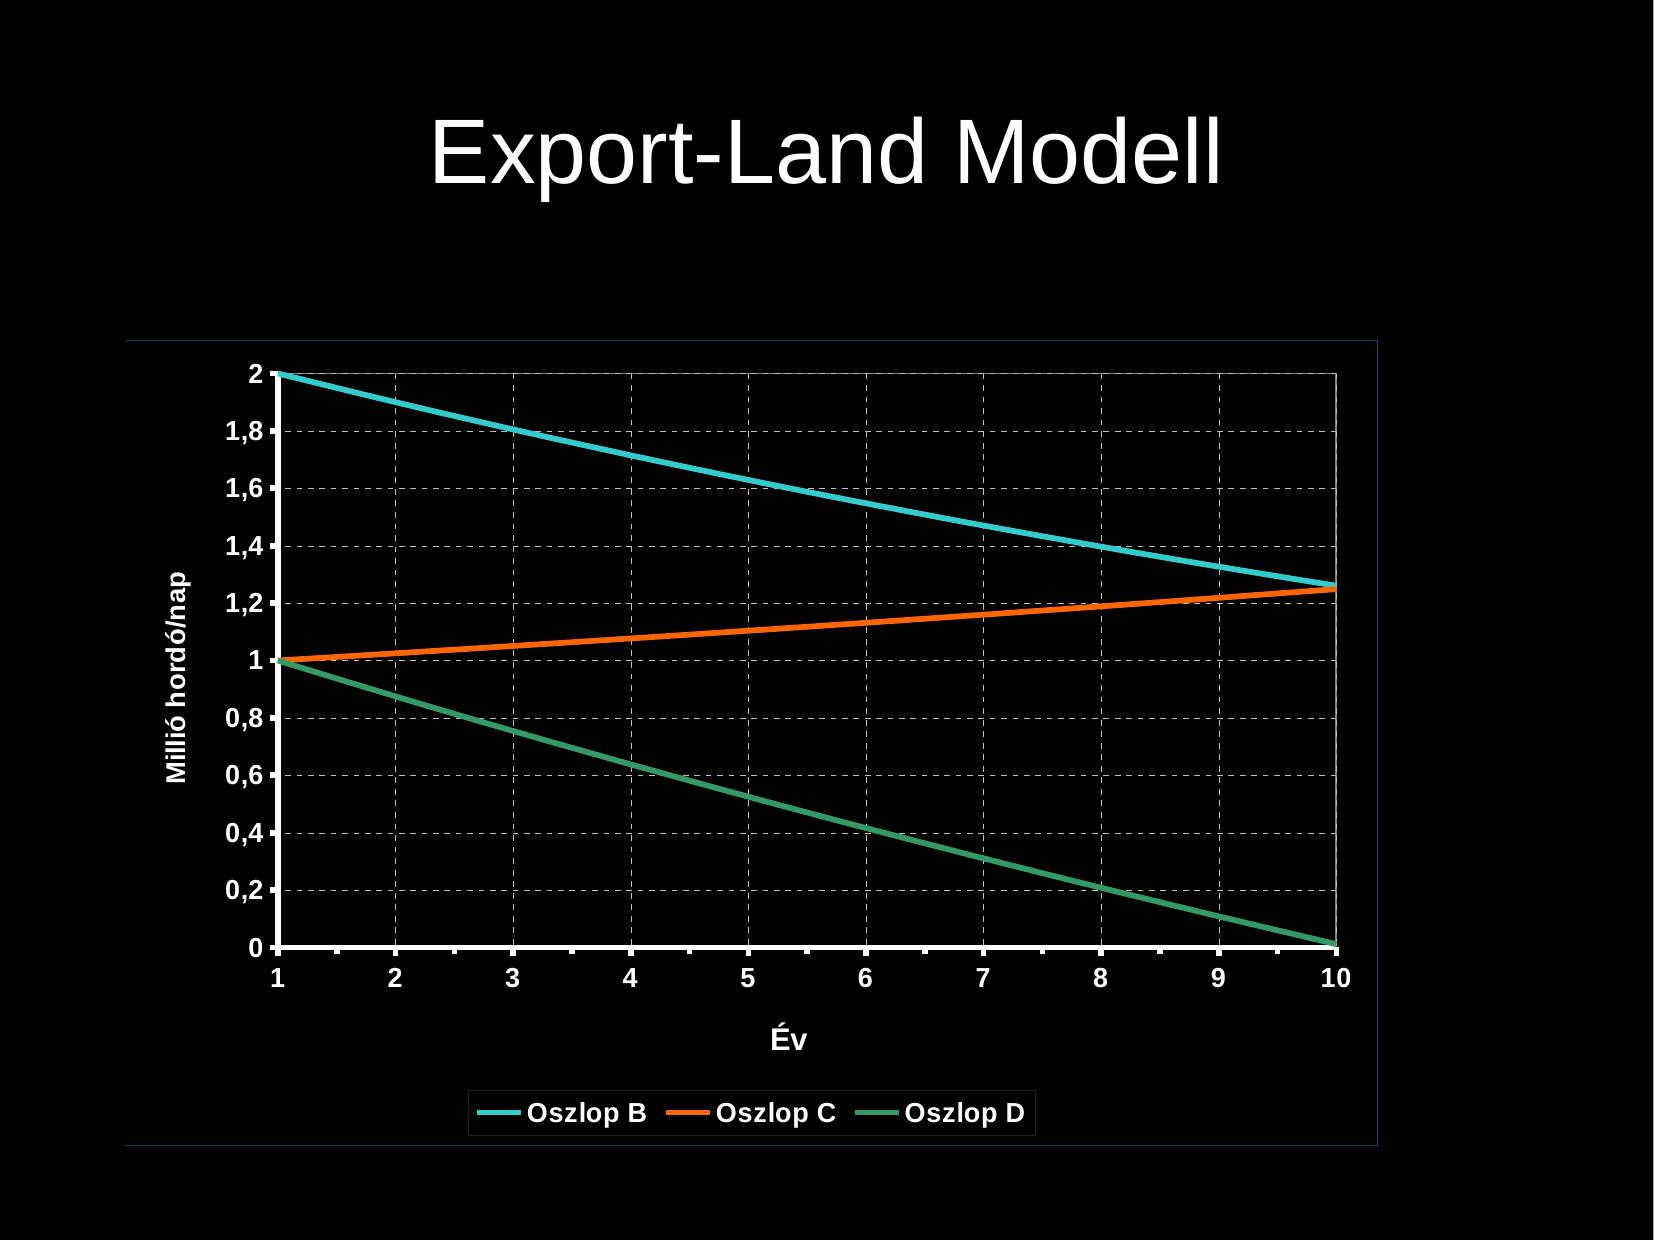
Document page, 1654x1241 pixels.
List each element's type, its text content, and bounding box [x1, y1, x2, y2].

title Export-Land Modell [82, 49, 1571, 257]
chart [71, 312, 1552, 1241]
